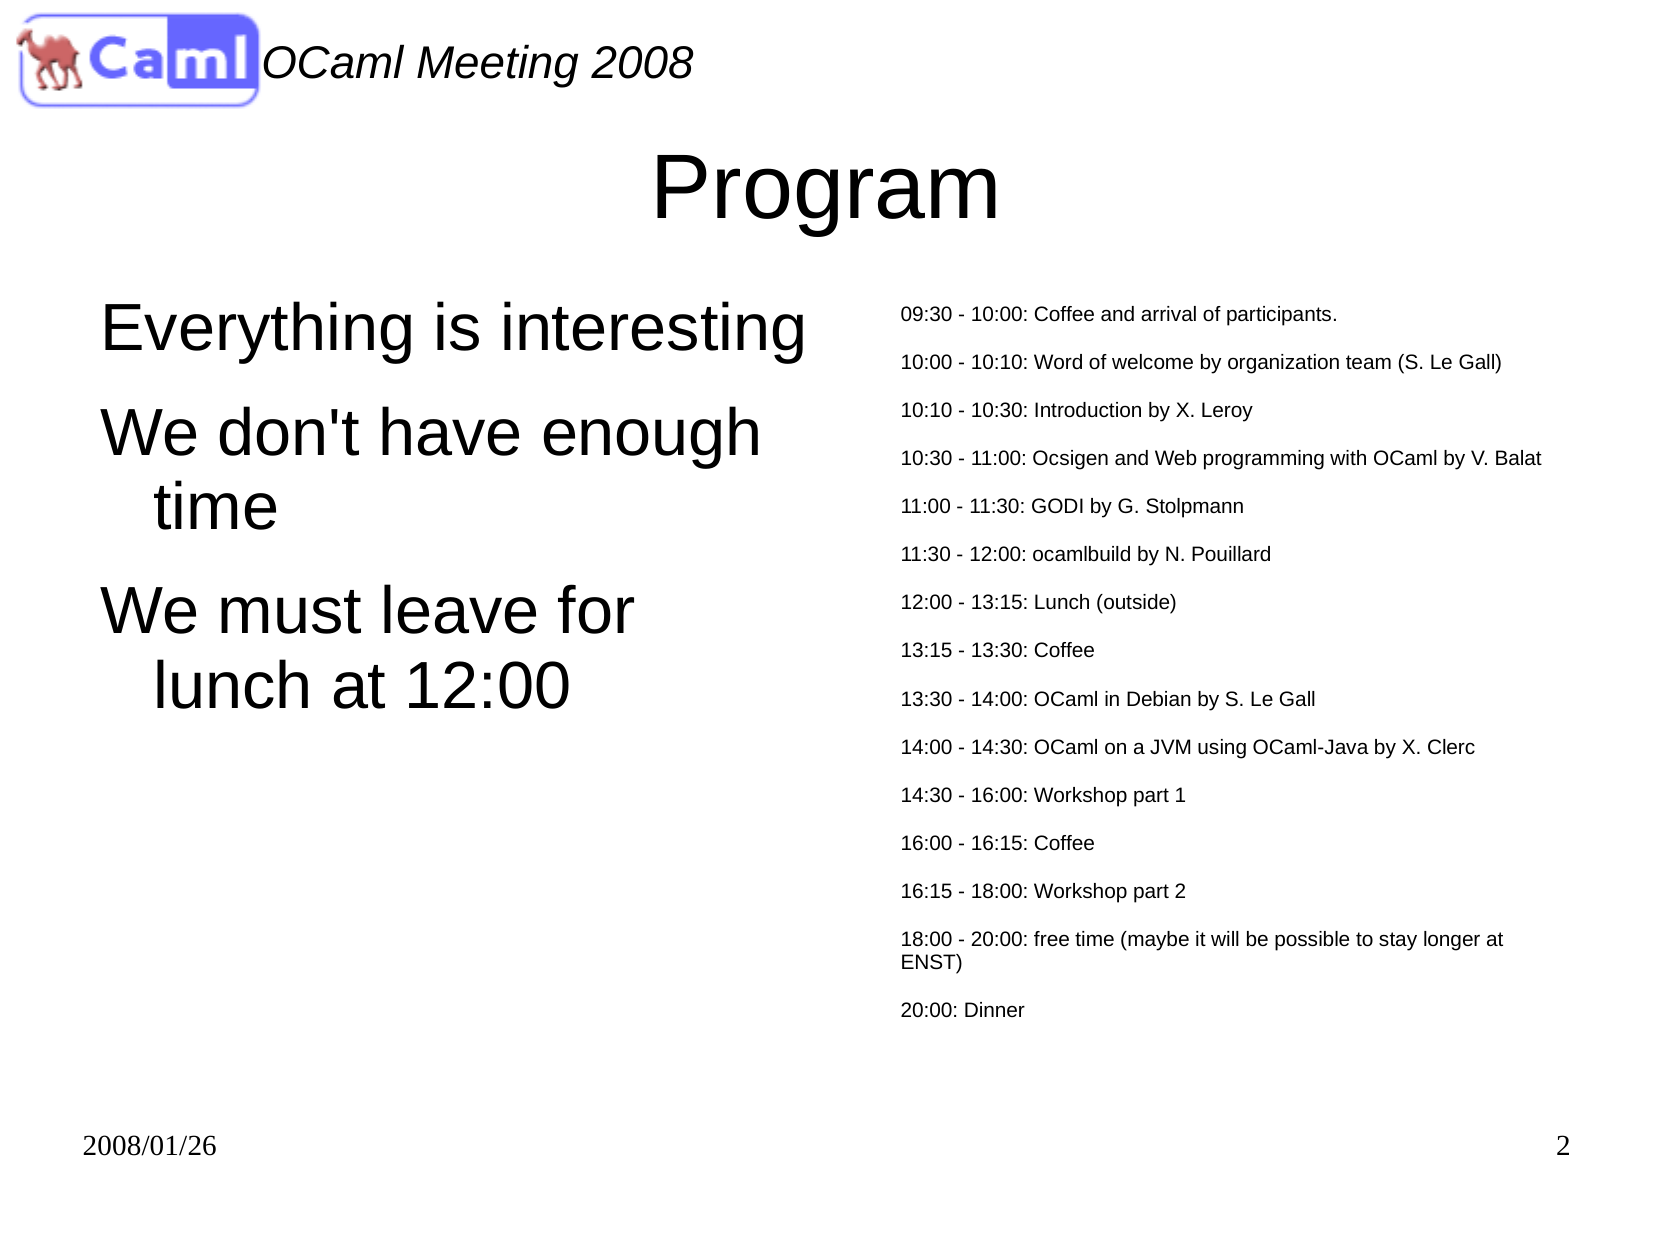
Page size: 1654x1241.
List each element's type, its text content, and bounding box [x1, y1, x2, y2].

title Program [82, 118, 1571, 257]
picture [13, 3, 267, 119]
text_box 09:30 - 10:00: Coffee and arrival of participants. 10:00 - 10:10: Word of welcome by organization team (S. Le Gall) 10:10 - 10:30: Introduction by X. Leroy 10:30 - 11:00: Ocsigen and Web programming with OCaml by V. Balat 11:00 - 11:30: GODI by G. Stolpmann 11:30 - 12:00: ocamlbuild by N. Pouillard 12:00 - 13:15: Lunch (outside) 13:15 - 13:30: Coffee 13:30 - 14:00: OCaml in Debian by S. Le Gall 14:00 - 14:30: OCaml on a JVM using OCaml-Java by X. Clerc 14:30 - 16:00: Workshop part 1 16:00 - 16:15: Coffee 16:15 - 18:00: Workshop part 2 18:00 - 20:00: free time (maybe it will be possible to stay longer at ENST) 20:00: Dinner [885, 295, 1587, 1055]
list Everything is interesting We don't have enough time We must leave for lunch at 12:00 [82, 290, 809, 1109]
